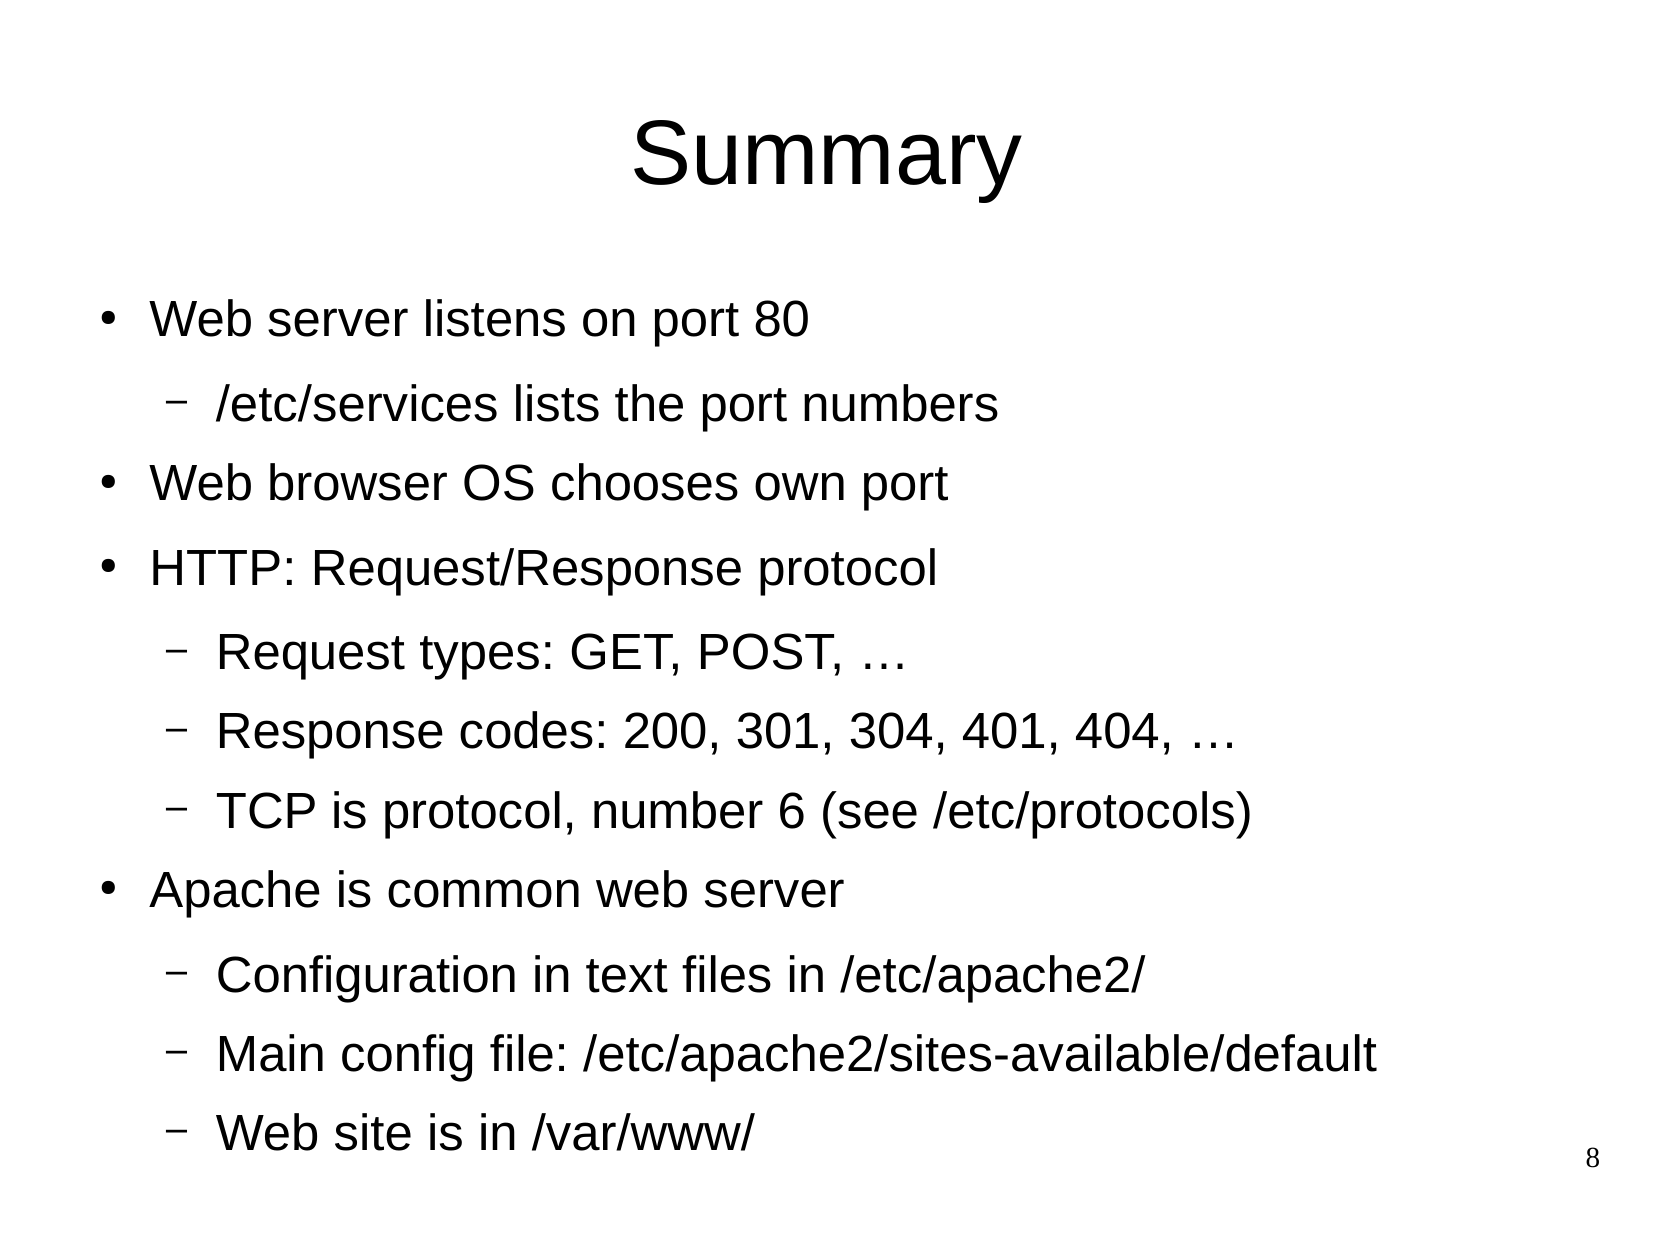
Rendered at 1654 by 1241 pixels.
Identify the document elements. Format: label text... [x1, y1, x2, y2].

title Summary [82, 49, 1571, 257]
list Web server listens on port 80 /etc/services lists the port numbers Web browser OS chooses own port HTTP: Request/Response protocol Request types: GET, POST, … Response codes: 200, 301, 304, 401, 404, … TCP is protocol, number 6 (see /etc/protocols) Apache is common web server Configuration in text files in /etc/apache2/ Main config file: /etc/apache2/sites-available/default Web site is in /var/www/ [82, 290, 1538, 1170]
